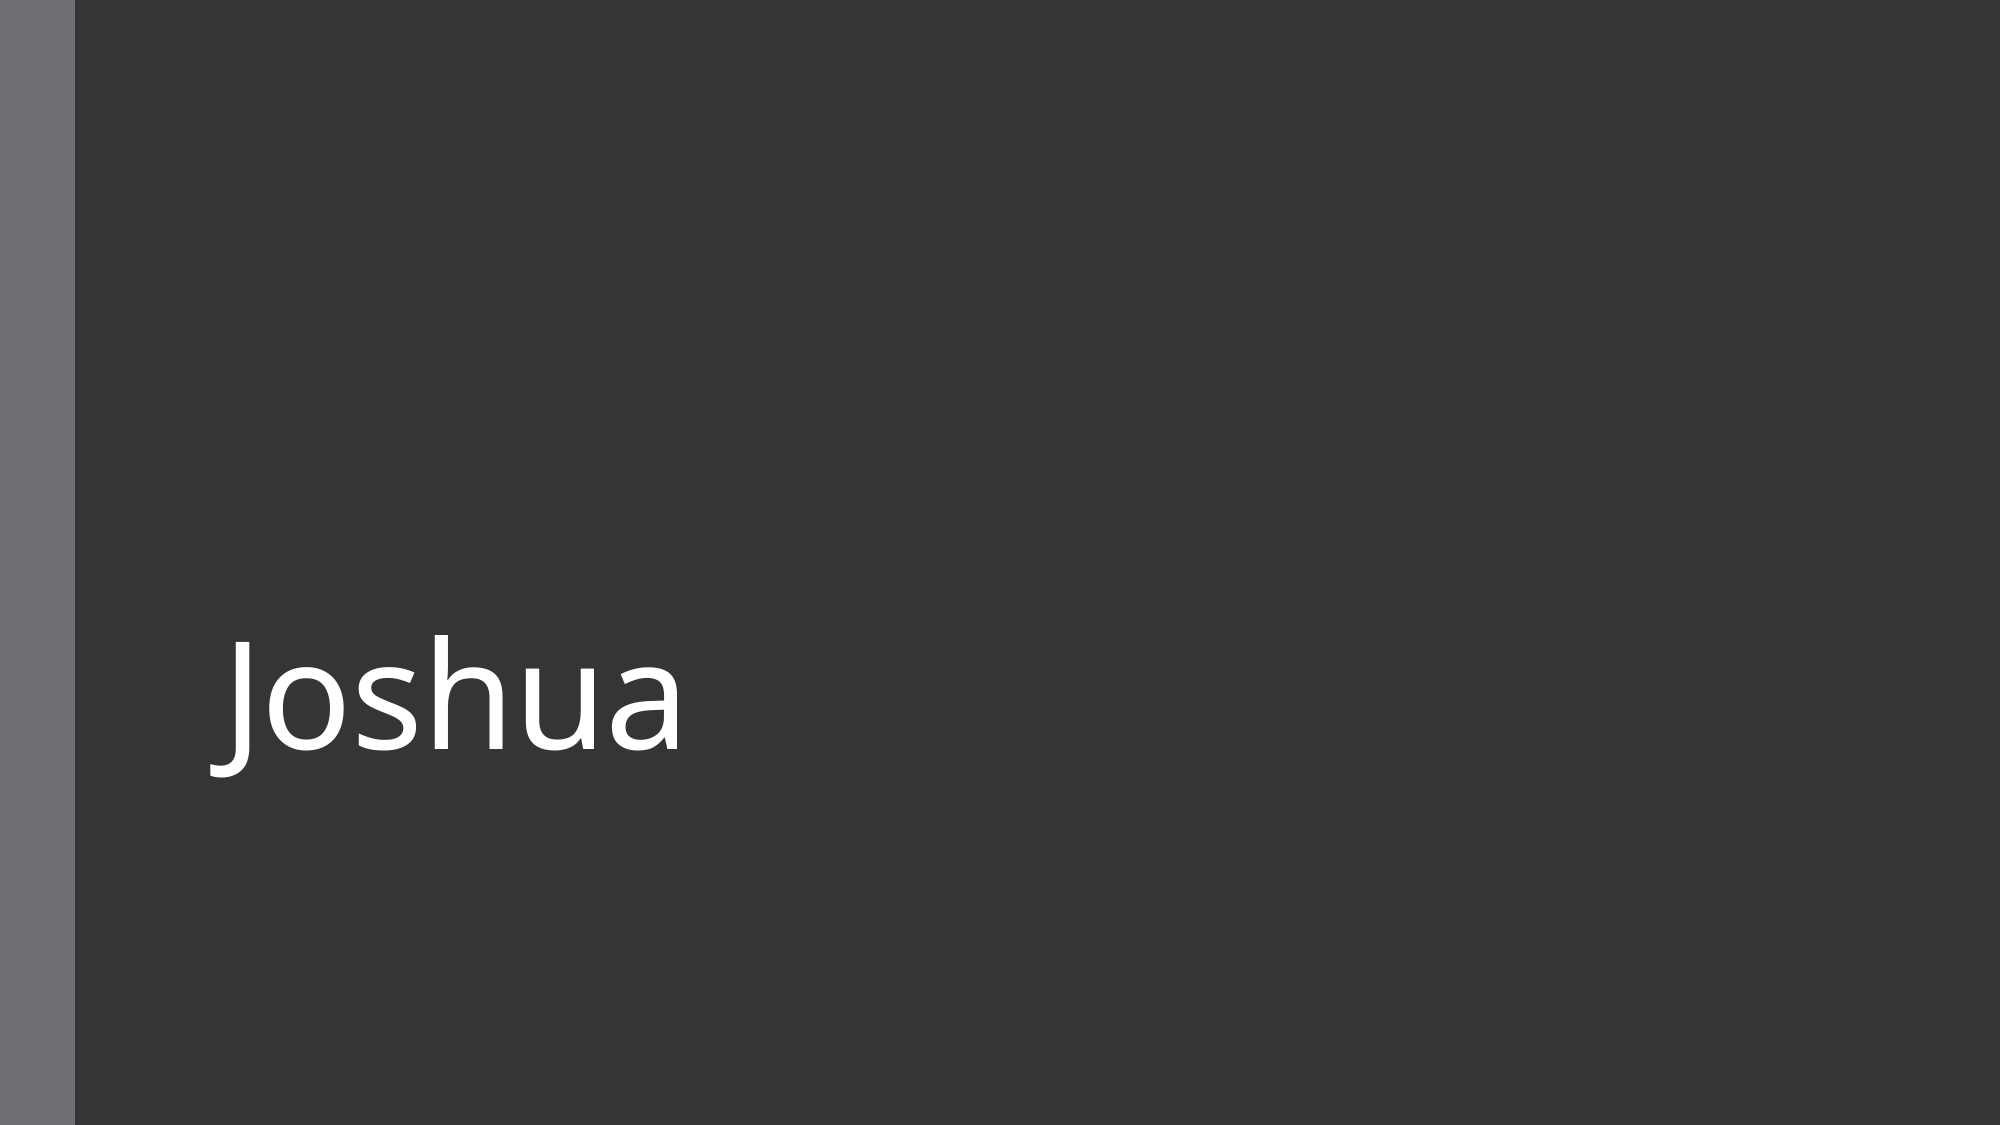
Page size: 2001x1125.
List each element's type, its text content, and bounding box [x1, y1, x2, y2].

title Joshua [206, 124, 1752, 788]
